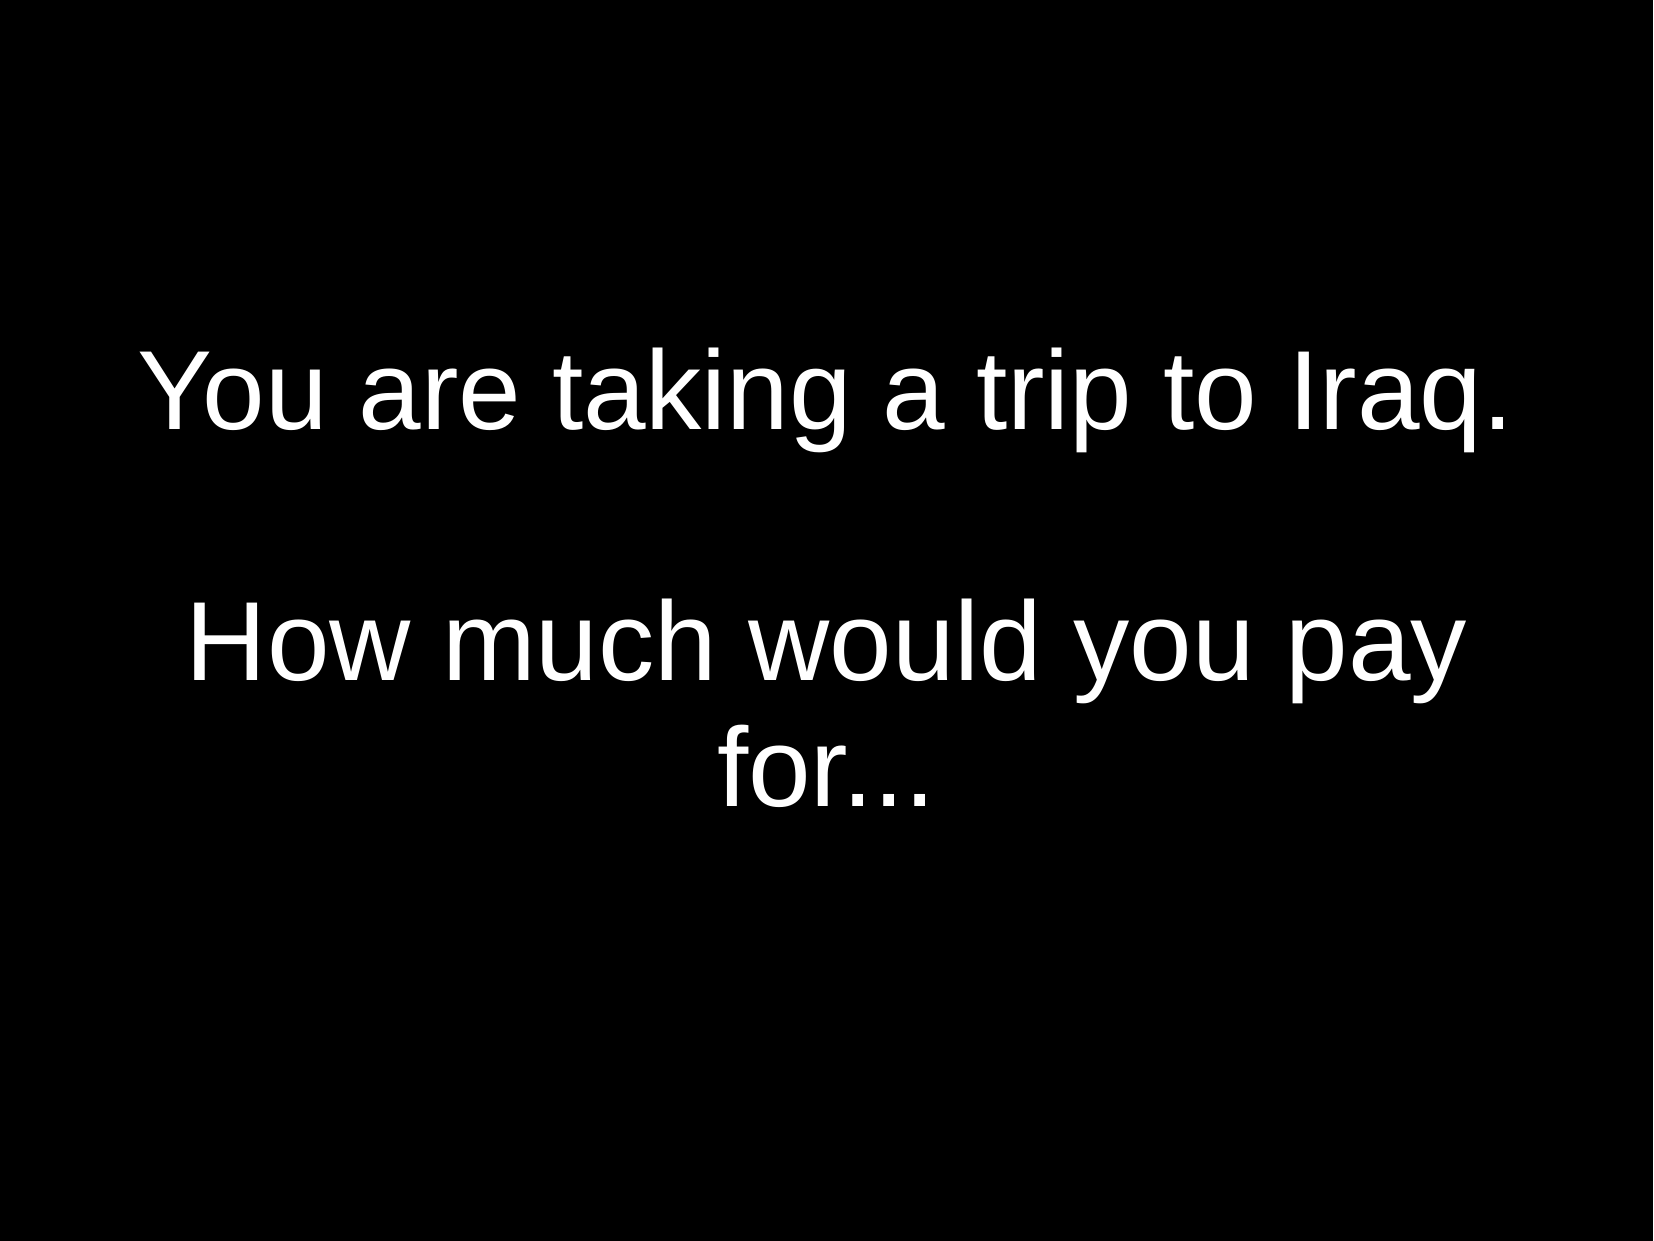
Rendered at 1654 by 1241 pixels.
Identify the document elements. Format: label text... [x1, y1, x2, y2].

subtitle You are taking a trip to Iraq. How much would you pay for... [82, 56, 1571, 1102]
